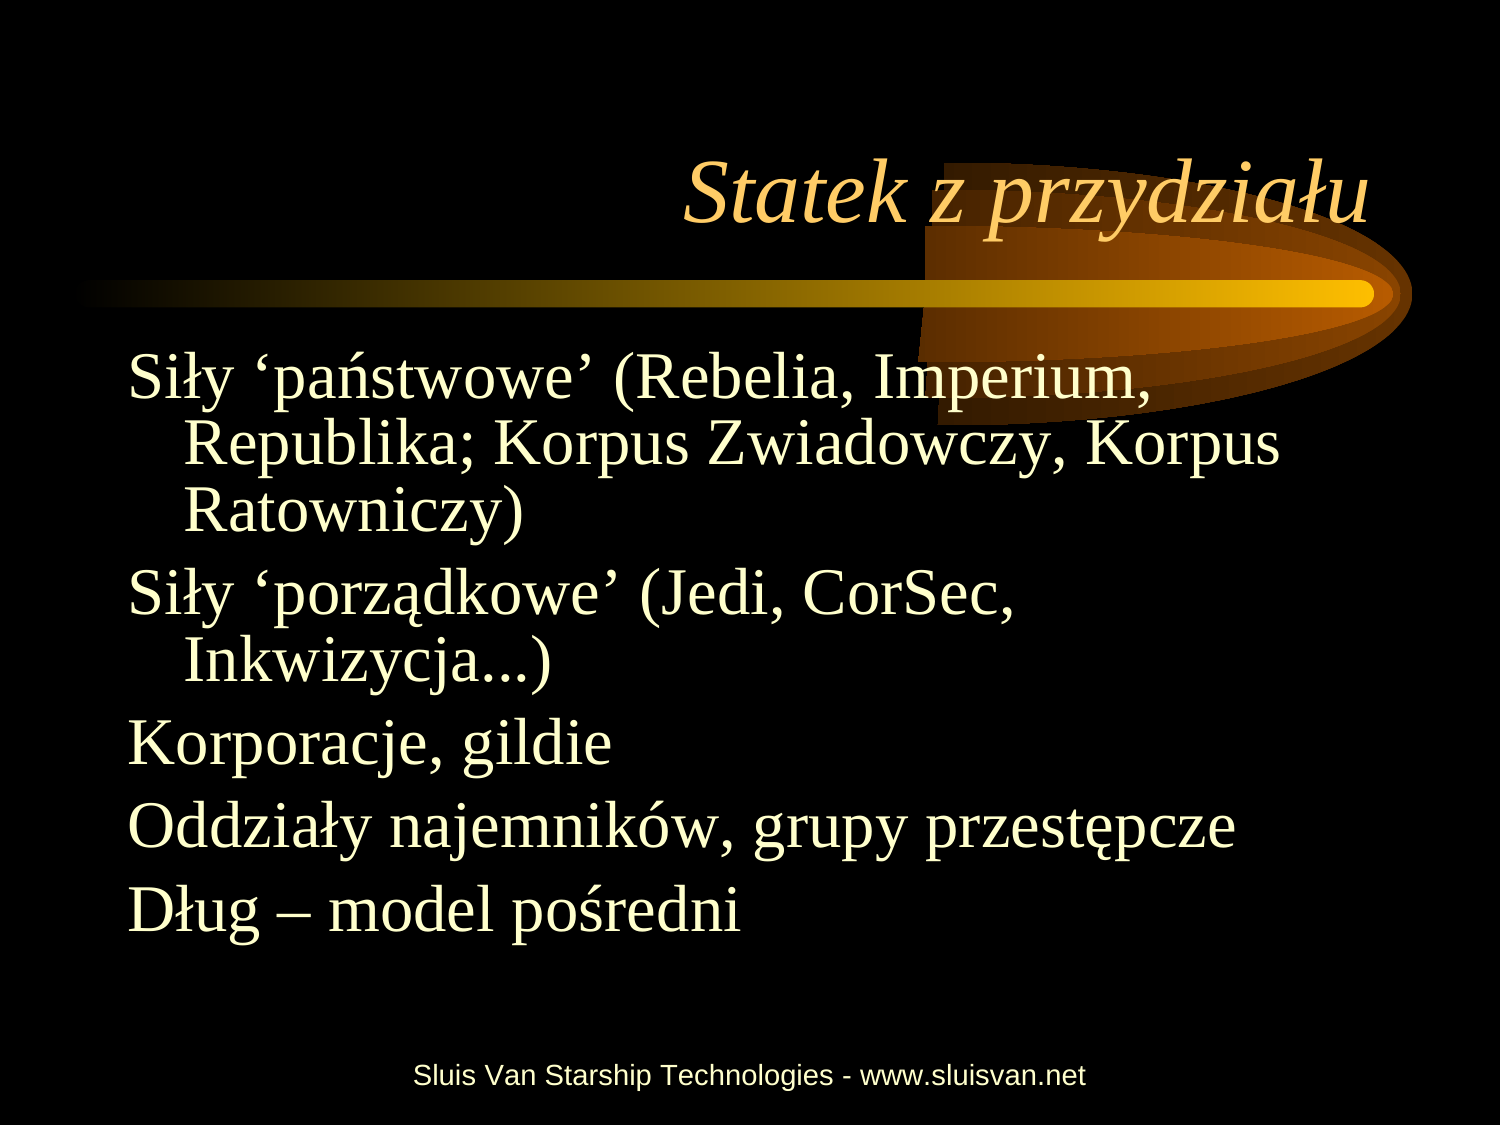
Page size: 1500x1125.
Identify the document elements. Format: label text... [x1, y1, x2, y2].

list Siły ‘państwowe’ (Rebelia, Imperium, Republika; Korpus Zwiadowczy, Korpus Ratowniczy) Siły ‘porządkowe’ (Jedi, CorSec, Inkwizycja...) Korporacje, gildie Oddziały najemników, grupy przestępcze Dług – model pośredni [112, 337, 1388, 1013]
title Statek z przydziału [112, 62, 1388, 250]
